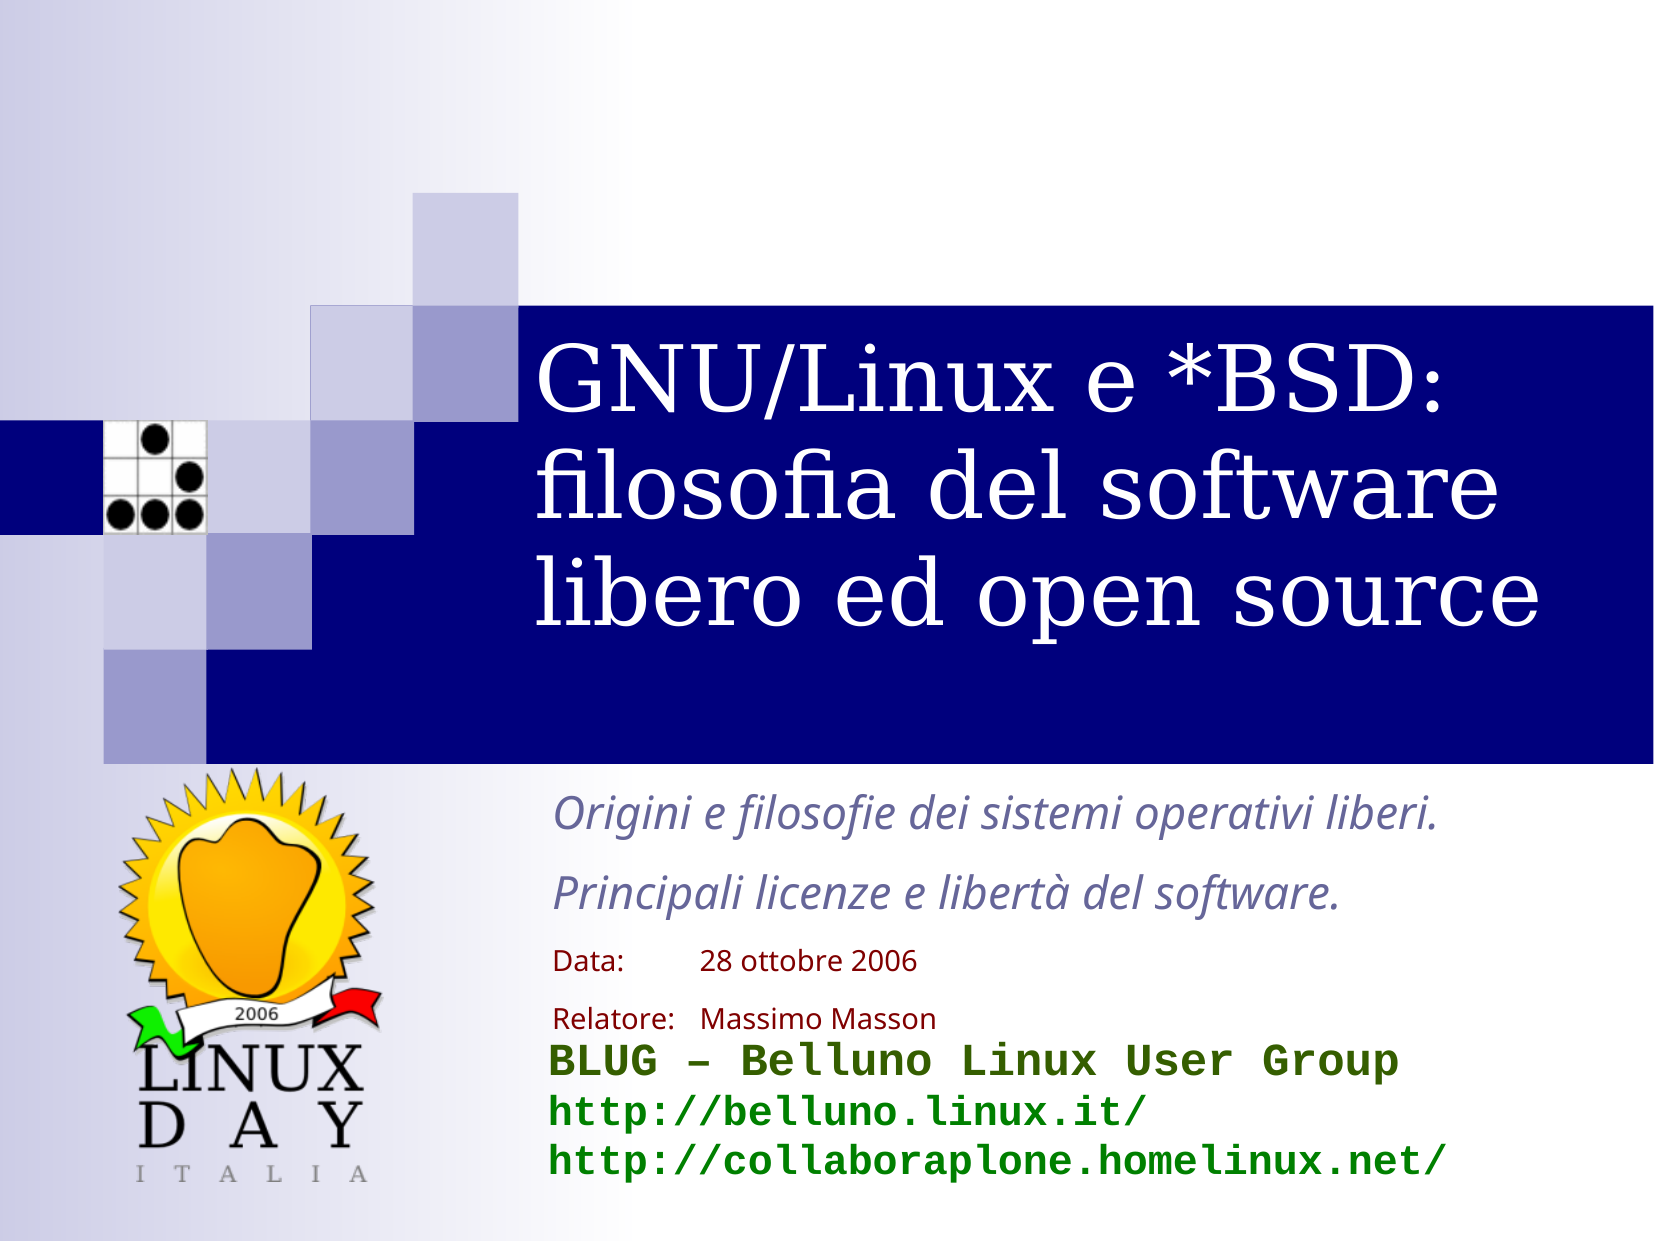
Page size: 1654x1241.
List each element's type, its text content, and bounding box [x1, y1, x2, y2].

picture [118, 767, 384, 1182]
text_box BLUG – Belluno Linux User Group http://belluno.linux.it/ http://collaboraplone.homelinux.net/ [547, 1036, 1654, 1182]
text_box [0, 0, 1654, 1241]
text_box GNU/Linux e *BSD: filosofia del software libero ed open source [534, 326, 1631, 739]
picture [103, 420, 208, 535]
text_box Origini e filosofie dei sistemi operativi liberi. Principali licenze e libertà del software. Data: 28 ottobre 2006 Relatore: Massimo Masson [537, 772, 1635, 1090]
